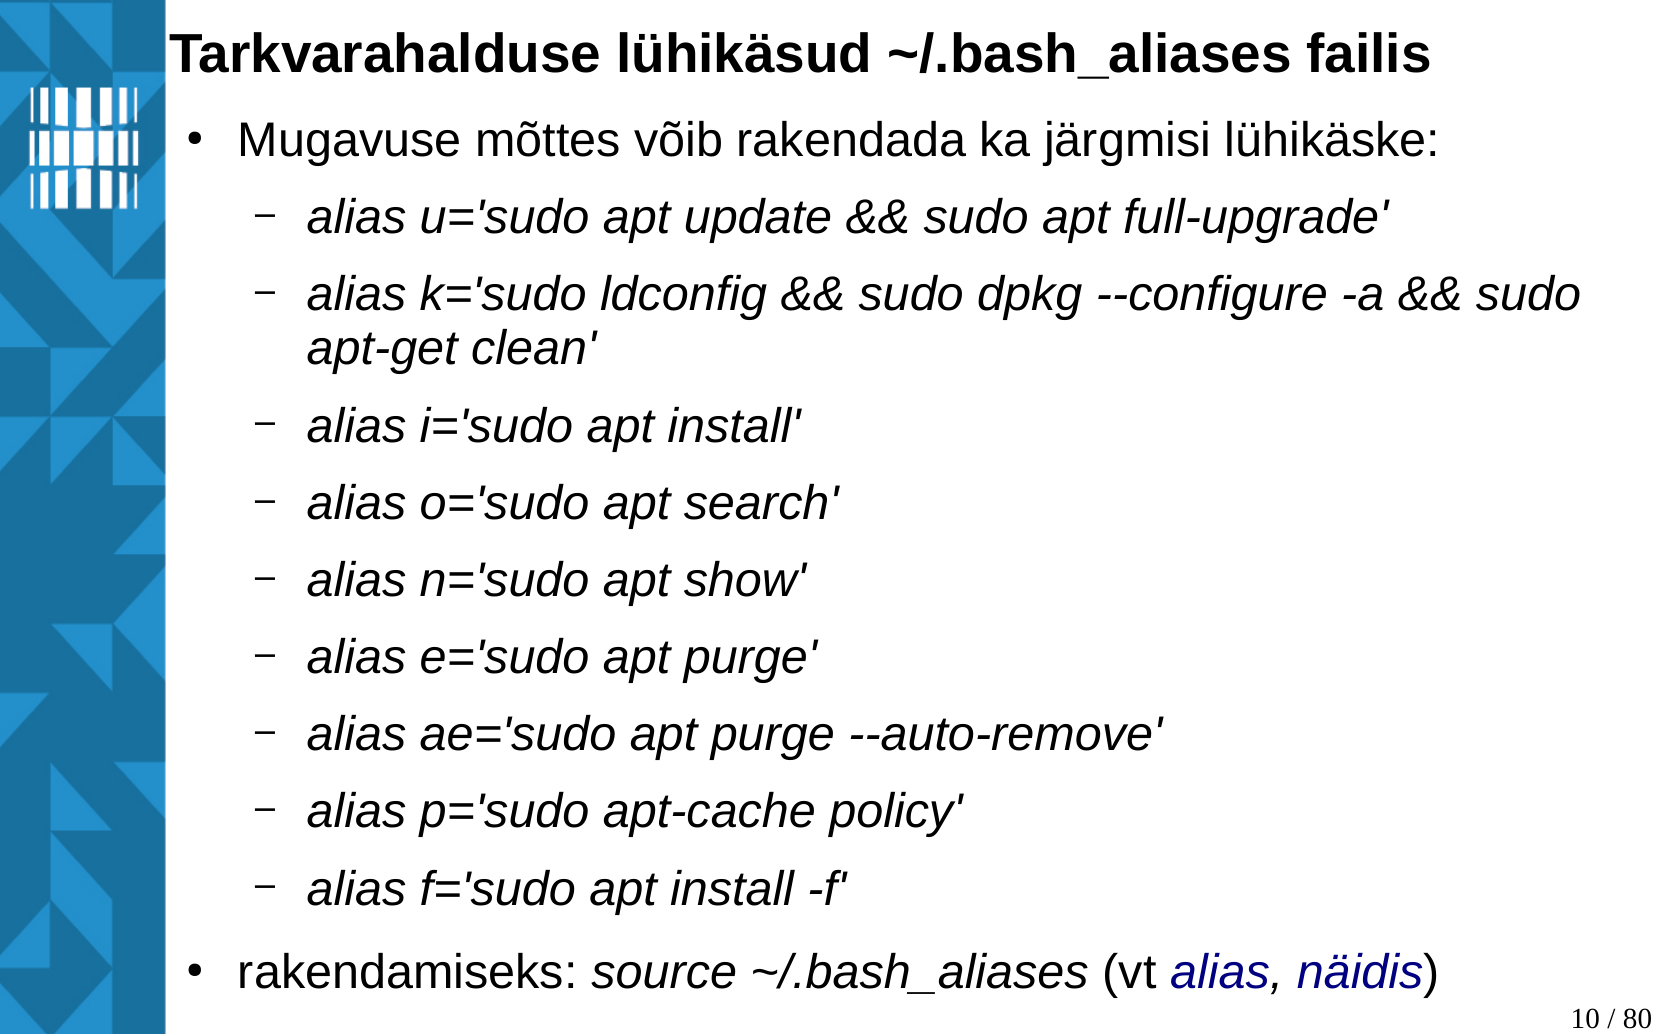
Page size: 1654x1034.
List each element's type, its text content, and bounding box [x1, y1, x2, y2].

list Mugavuse mõttes võib rakendada ka järgmisi lühikäske: alias u='sudo apt update && sudo apt full-upgrade' alias k='sudo ldconfig && sudo dpkg --configure -a && sudo apt-get clean' alias i='sudo apt install' alias o='sudo apt search' alias n='sudo apt show' alias e='sudo apt purge' alias ae='sudo apt purge --auto-remove' alias p='sudo apt-cache policy' alias f='sudo apt install -f' rakendamiseks: source ~/.bash_aliases (vt alias, näidis) [169, 112, 1630, 1004]
title Tarkvarahalduse lühikäsud ~/.bash_aliases failis [169, 11, 1571, 95]
